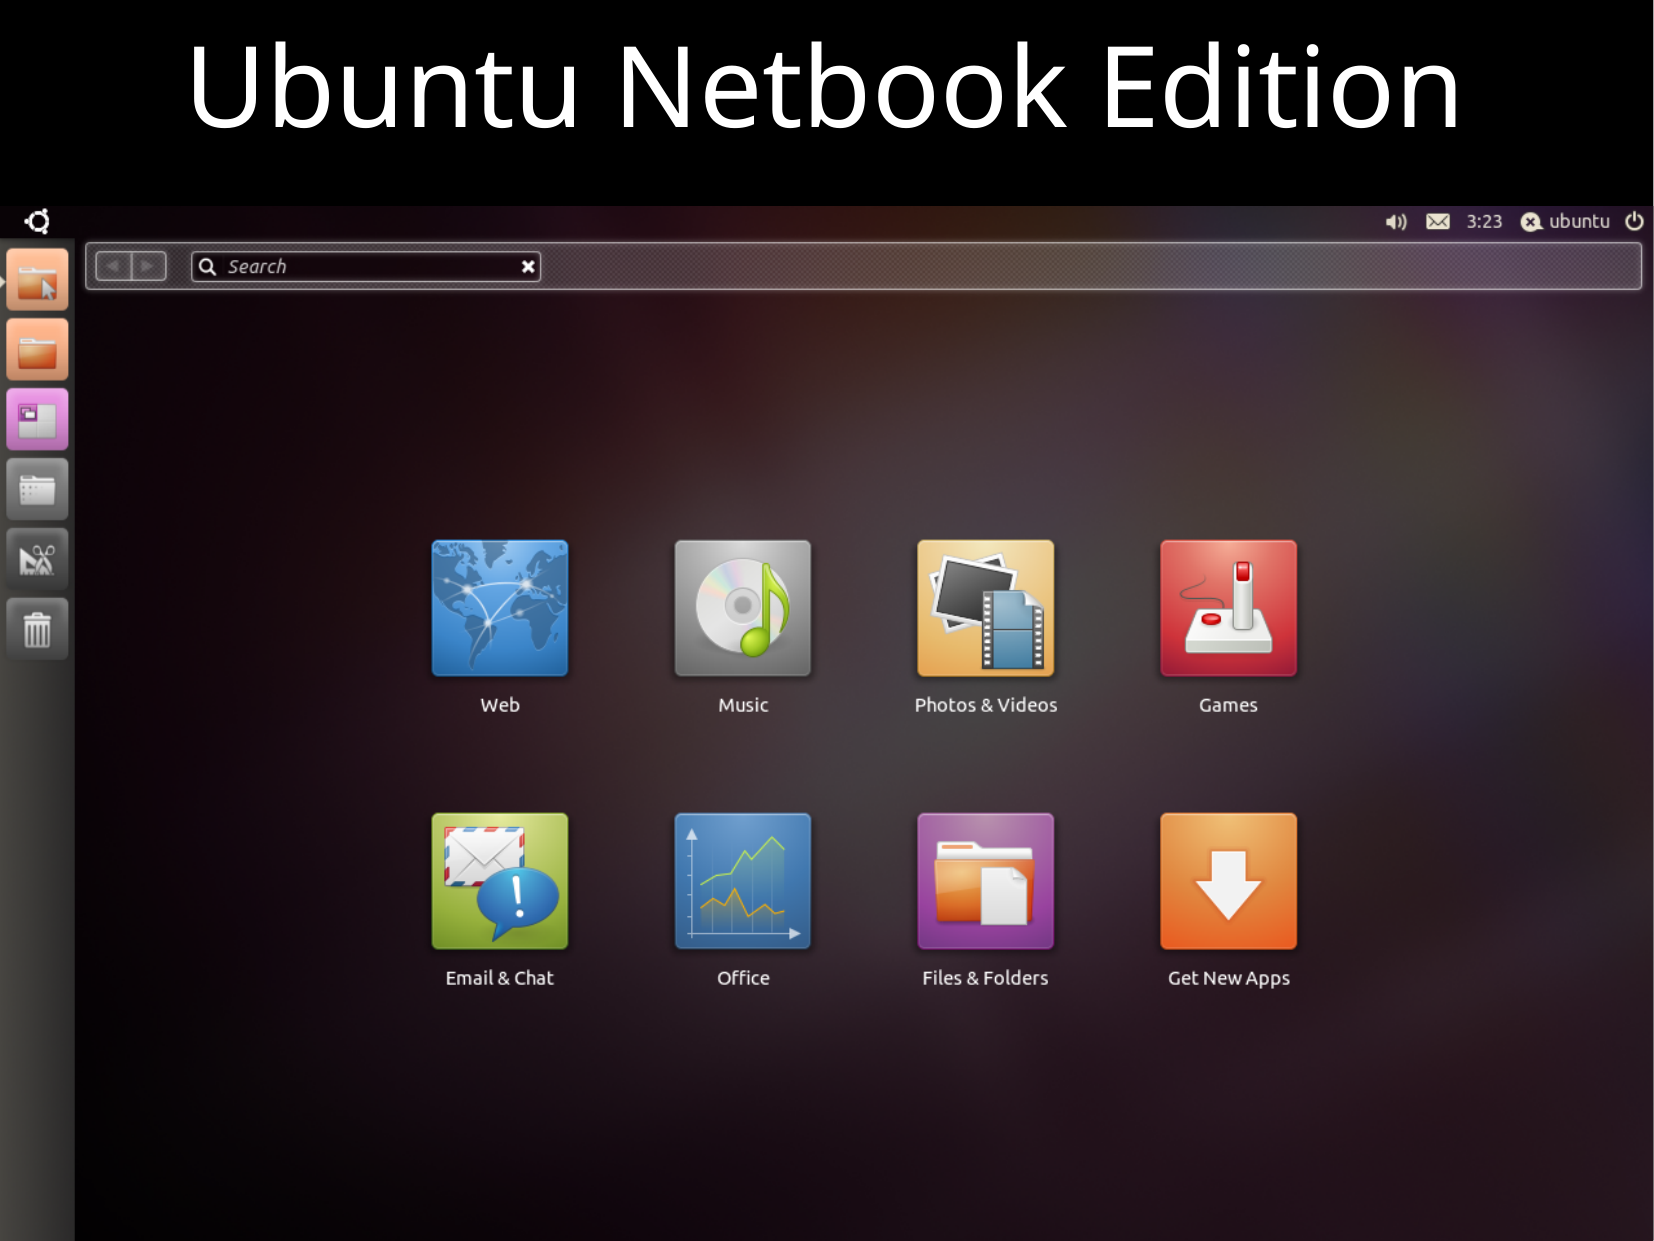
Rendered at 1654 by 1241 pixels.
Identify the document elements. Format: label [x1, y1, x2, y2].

picture [0, 206, 1654, 1241]
